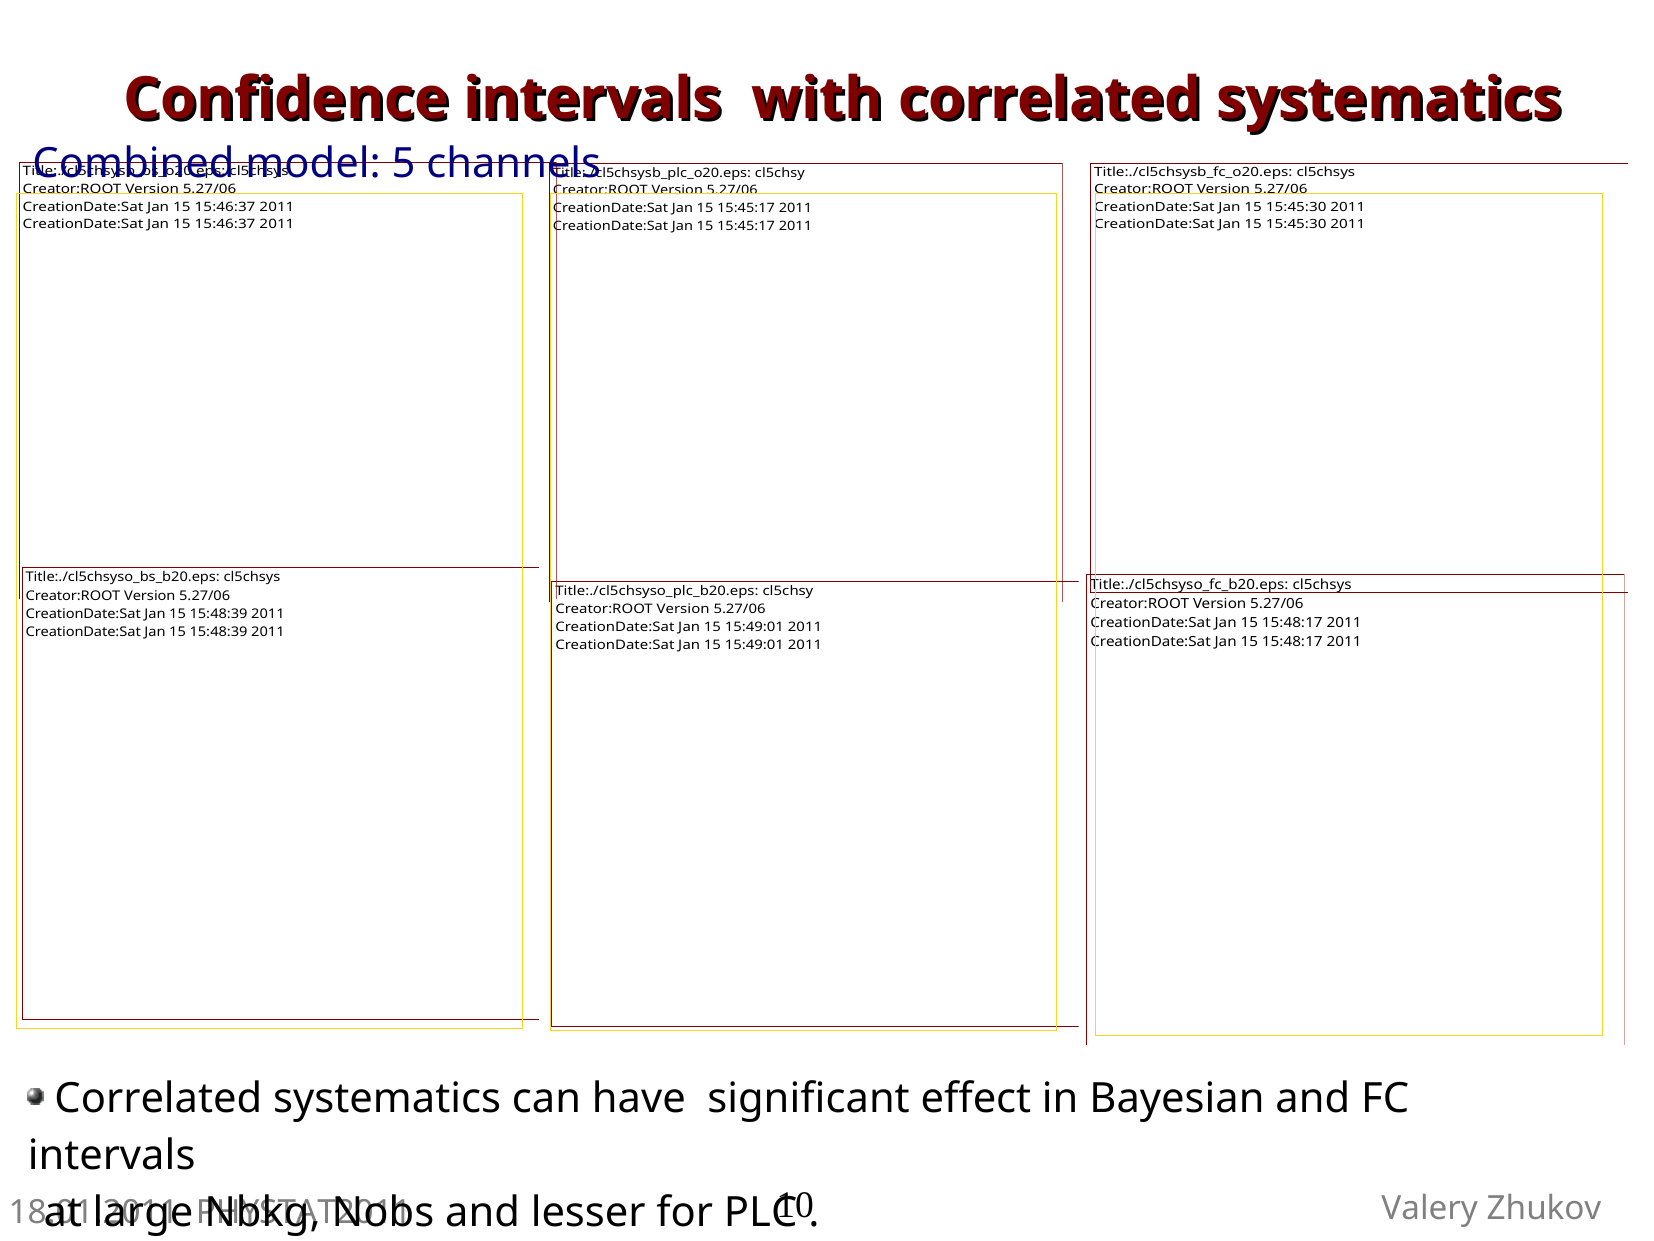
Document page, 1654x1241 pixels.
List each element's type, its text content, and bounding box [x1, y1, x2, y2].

title Confidence intervals with correlated systematics [54, 36, 1632, 132]
picture [17, 161, 1079, 1027]
text_box Combined model: 5 channels [32, 132, 1654, 184]
picture [551, 194, 1056, 1027]
picture [17, 194, 522, 1020]
text_box Correlated systematics can have significant effect in Bayesian and FC intervals at large Nbkg, Nobs and lesser for PLC . [27, 1068, 1575, 1169]
picture [1085, 184, 1628, 1045]
